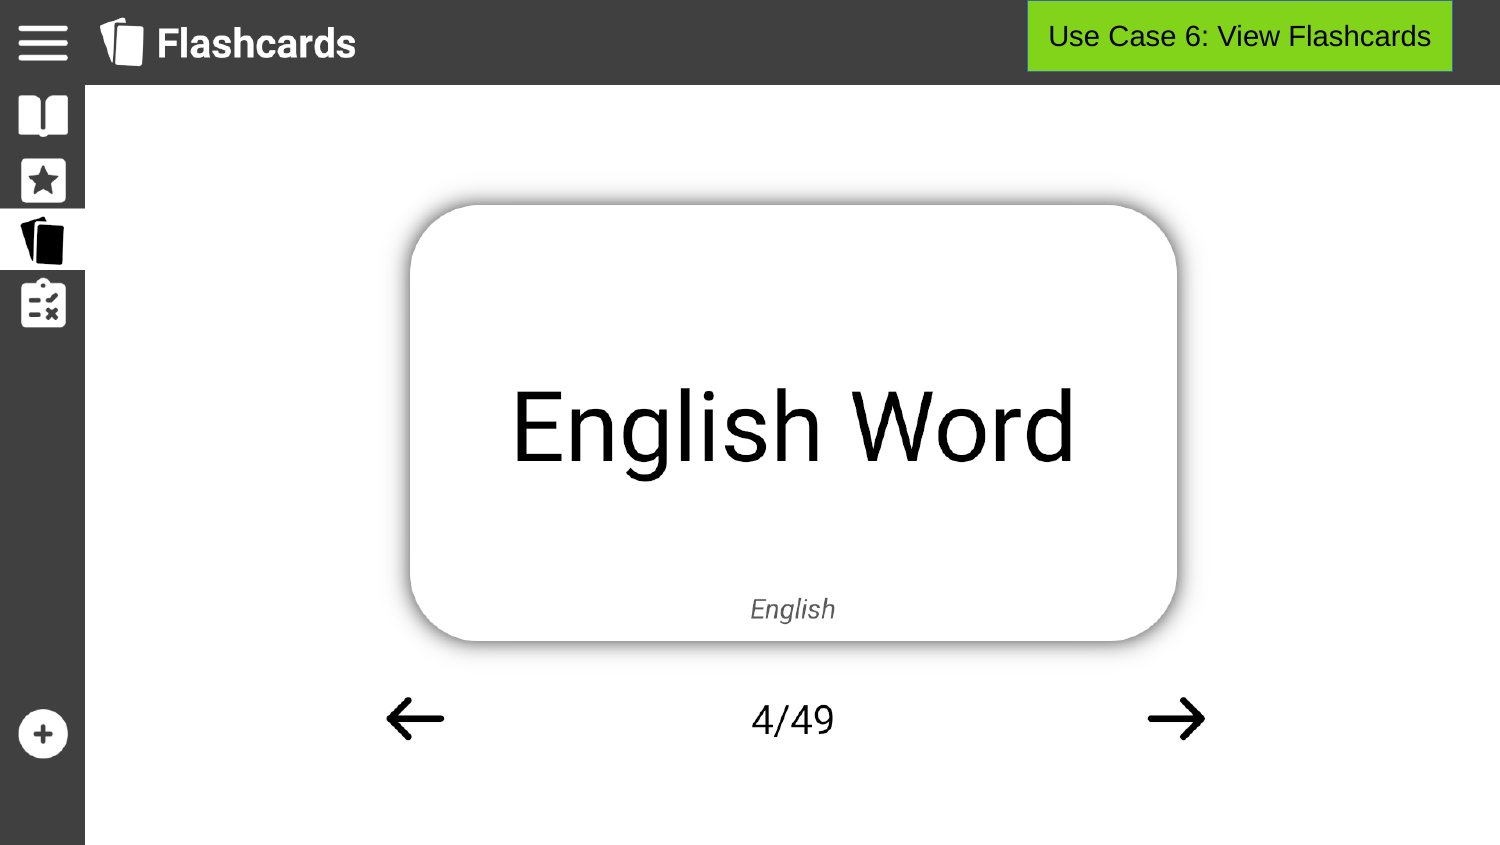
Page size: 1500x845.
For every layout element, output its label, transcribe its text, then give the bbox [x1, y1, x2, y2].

text_box Use Case 6: View Flashcards [1027, 0, 1453, 72]
picture [0, 0, 1500, 845]
